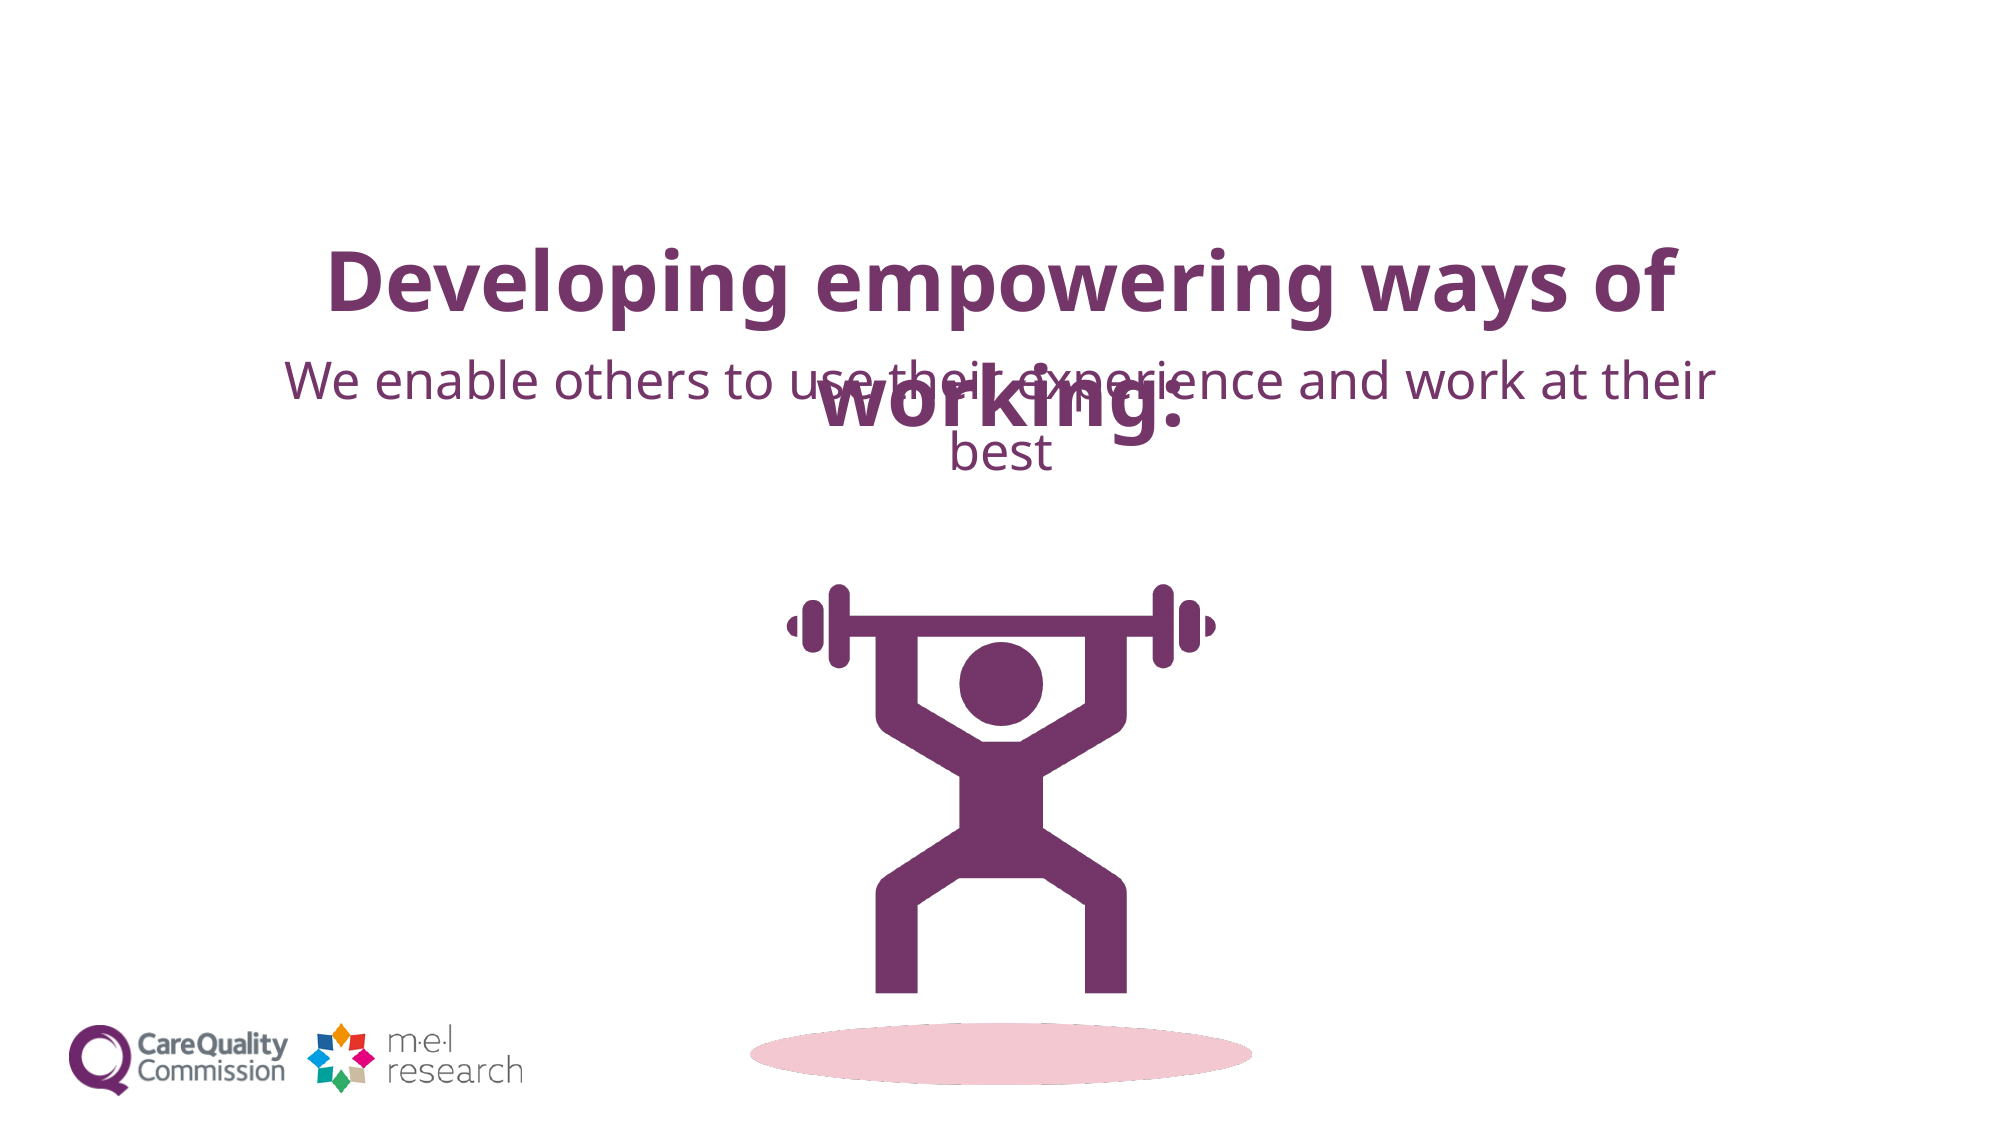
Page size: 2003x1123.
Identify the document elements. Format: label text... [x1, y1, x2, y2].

text_box We enable others to use their experience and work at their best [239, 335, 1763, 481]
picture [67, 1023, 291, 1099]
picture [307, 1023, 522, 1093]
picture [750, 537, 1252, 1085]
title Developing empowering ways of working: [131, 210, 1871, 327]
